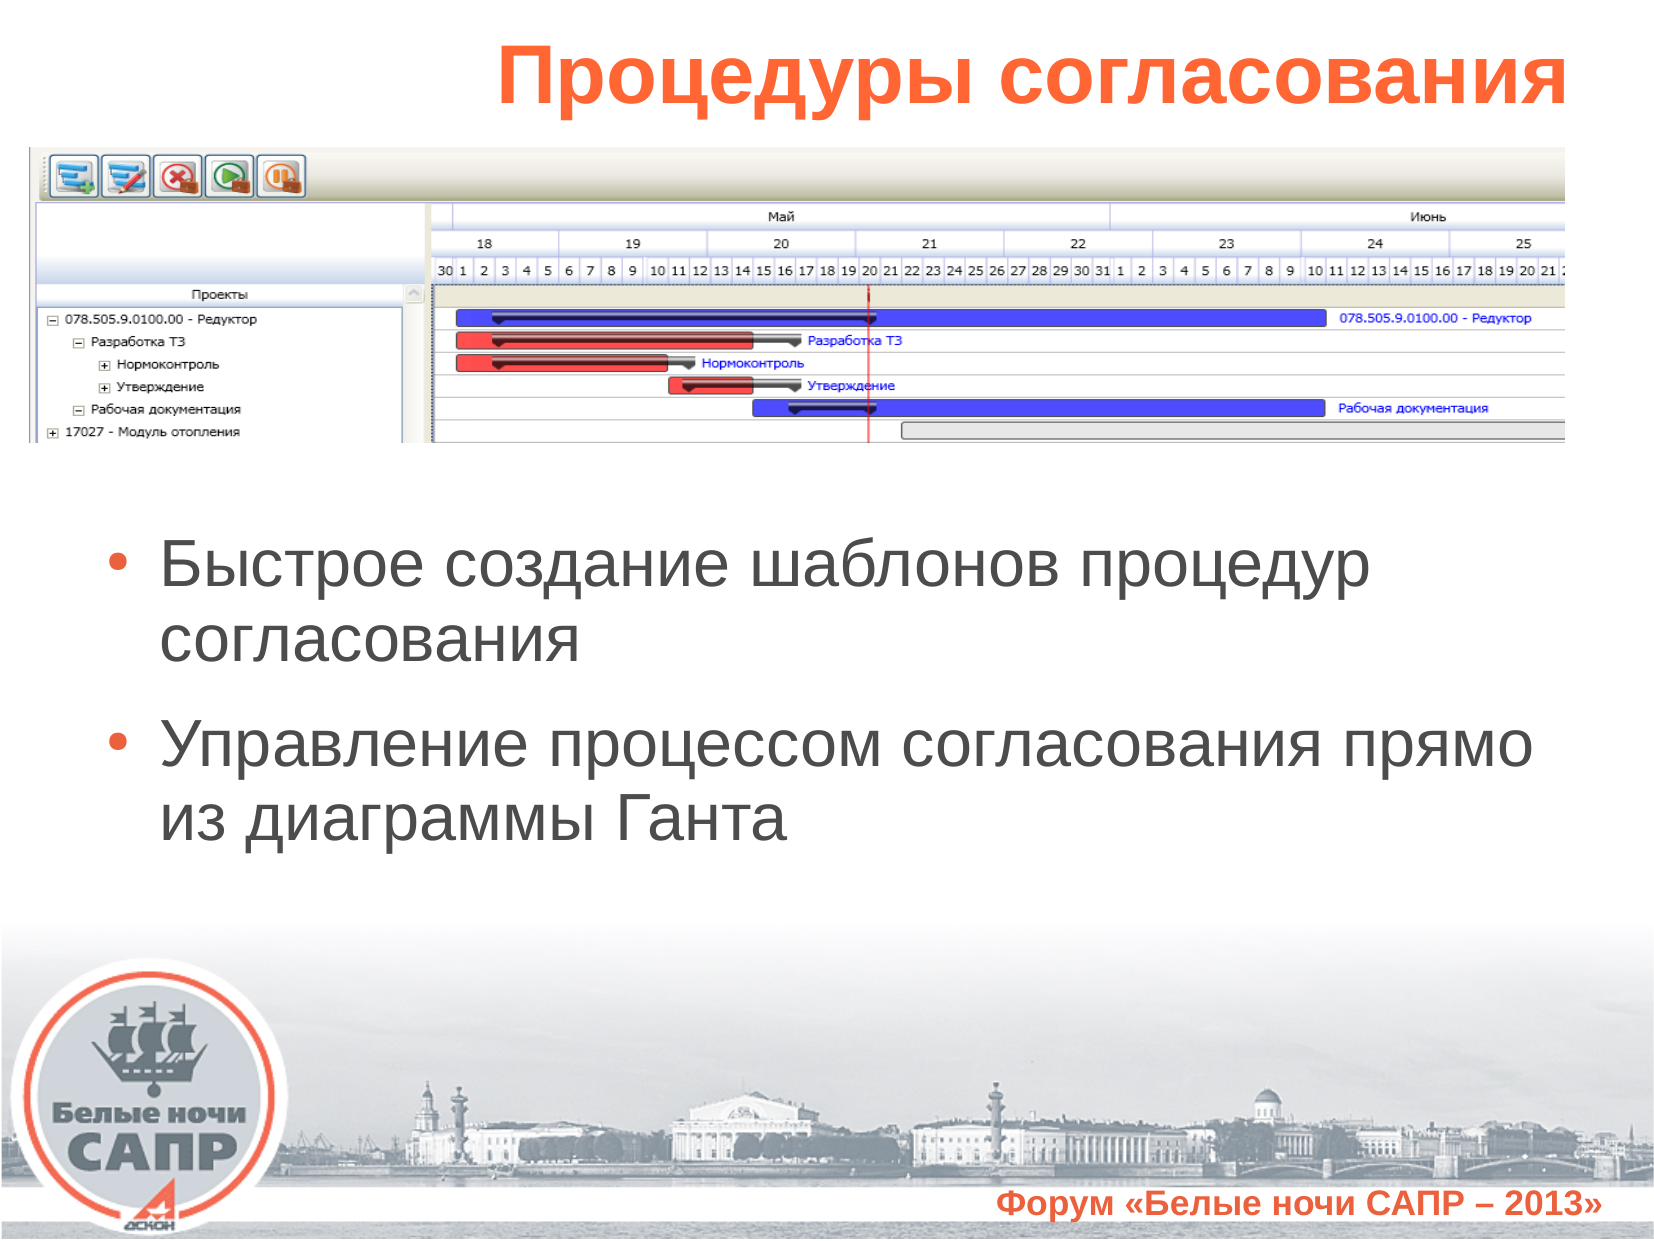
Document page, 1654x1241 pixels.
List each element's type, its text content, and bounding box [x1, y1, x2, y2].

picture [1, 0, 1654, 1239]
list Быстрое создание шаблонов процедур согласования Управление процессом согласования прямо из диаграммы Ганта [88, 526, 1571, 886]
title Процедуры согласования [82, 25, 1571, 125]
